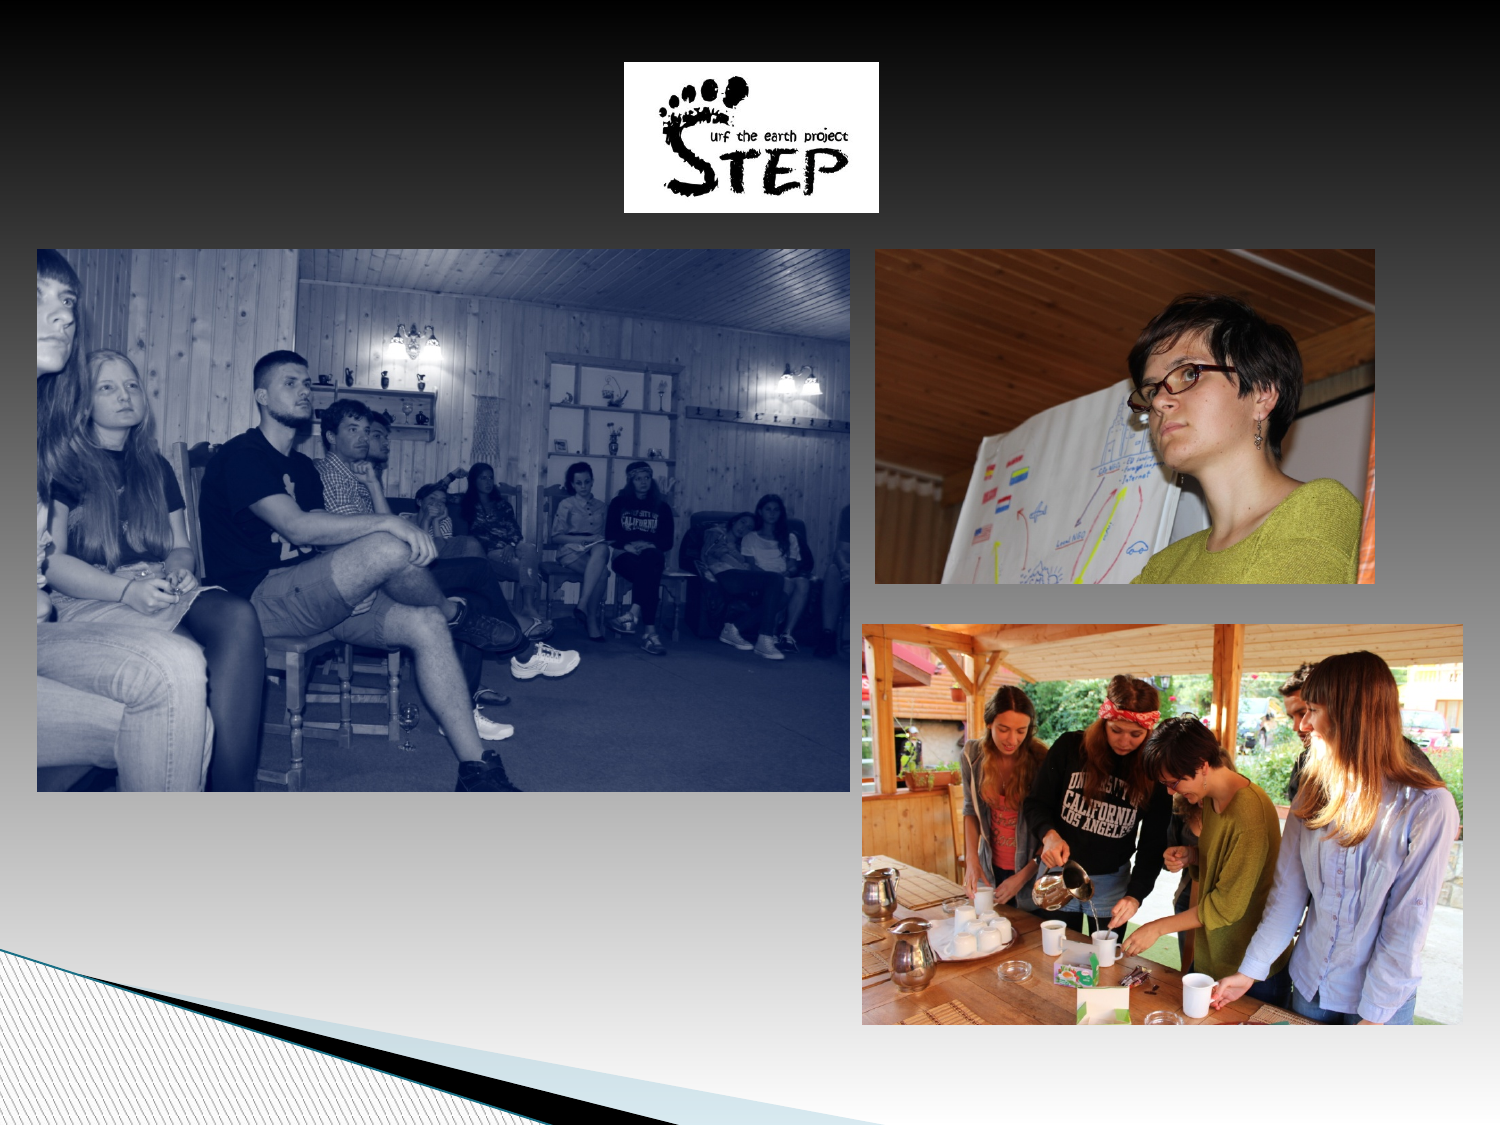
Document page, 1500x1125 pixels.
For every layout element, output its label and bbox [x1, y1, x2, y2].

picture [875, 249, 1375, 584]
picture [37, 249, 850, 792]
picture [624, 62, 879, 213]
picture [862, 624, 1463, 1025]
title [850, 500, 1450, 688]
picture [0, 952, 543, 1125]
